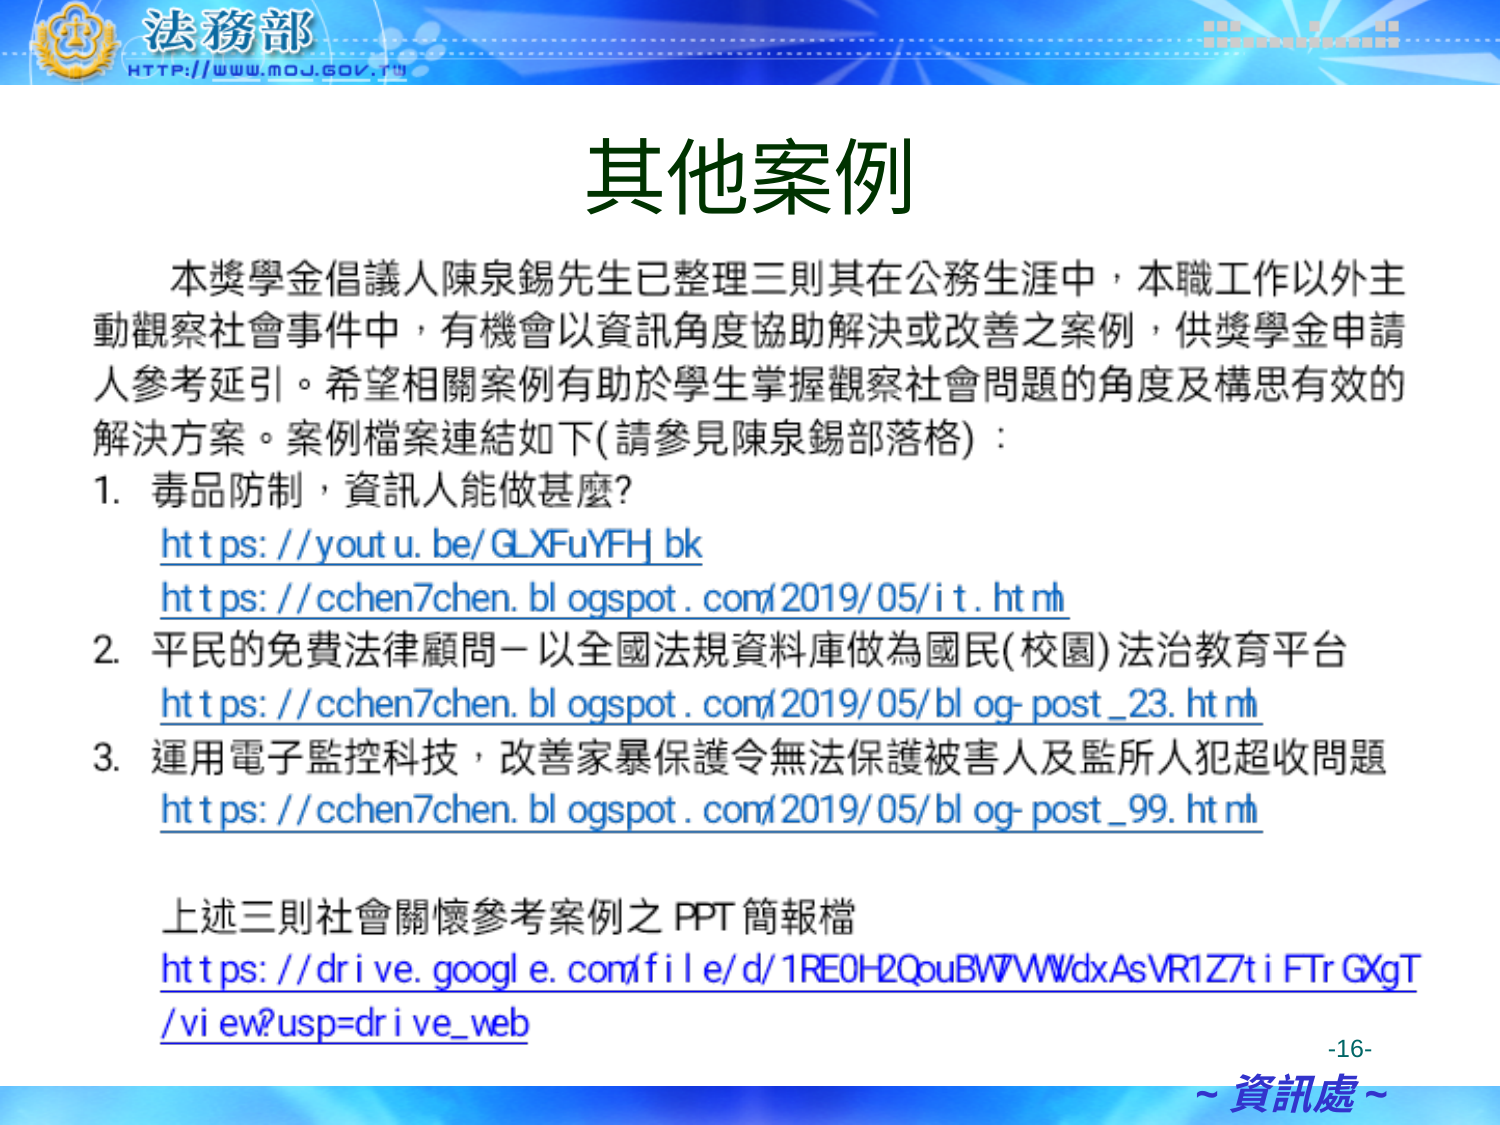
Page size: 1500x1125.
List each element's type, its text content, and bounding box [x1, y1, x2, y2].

text_box -<number>- [1074, 1024, 1388, 1100]
picture [1319, 1103, 1326, 1109]
picture [0, 1086, 1500, 1125]
picture [0, 0, 1500, 85]
title 其他案例 [99, 99, 1400, 249]
picture [1332, 1100, 1338, 1108]
picture [88, 249, 1436, 1047]
